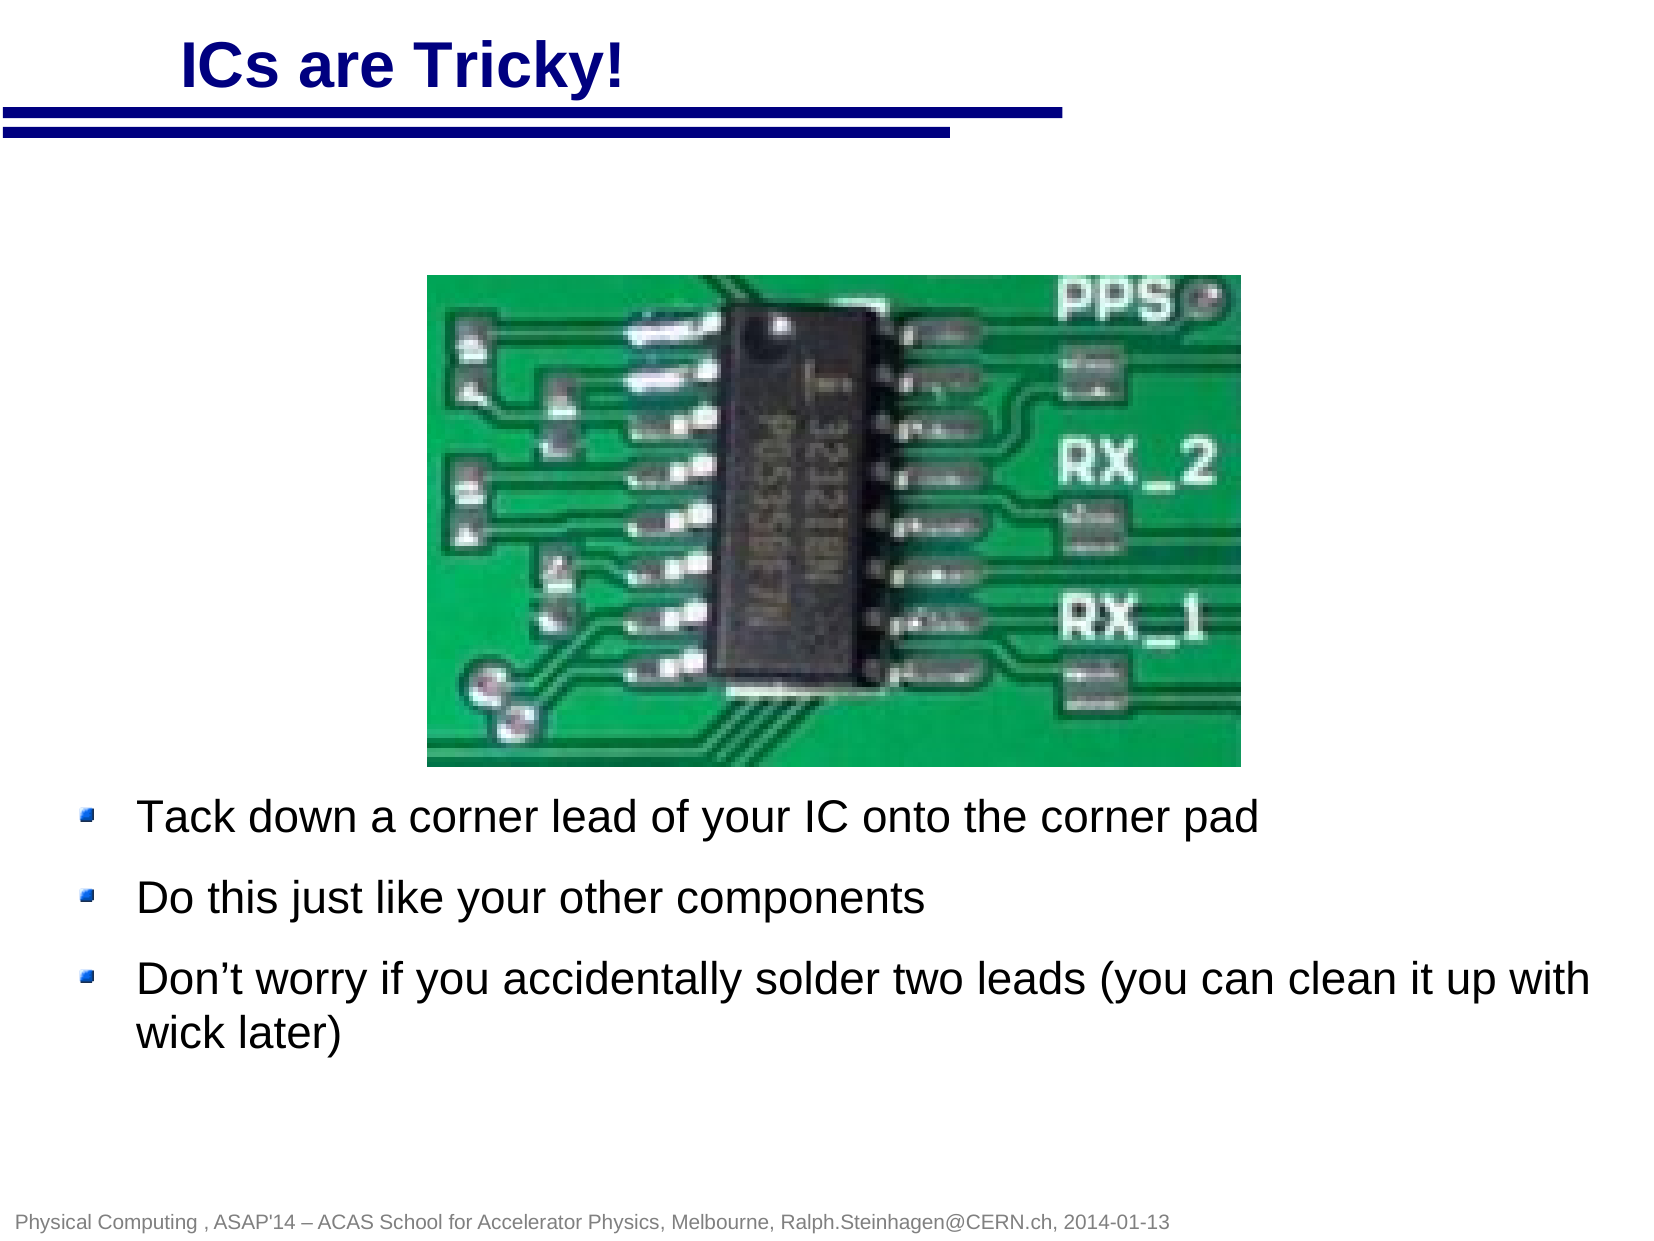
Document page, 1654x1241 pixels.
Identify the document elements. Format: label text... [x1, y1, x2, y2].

list Tack down a corner lead of your IC onto the corner pad Do this just like your other components Don’t worry if you accidentally solder two leads (you can clean it up with wick later) [65, 779, 1628, 1205]
title ICs are Tricky! [165, 0, 1323, 124]
picture [427, 275, 1241, 767]
